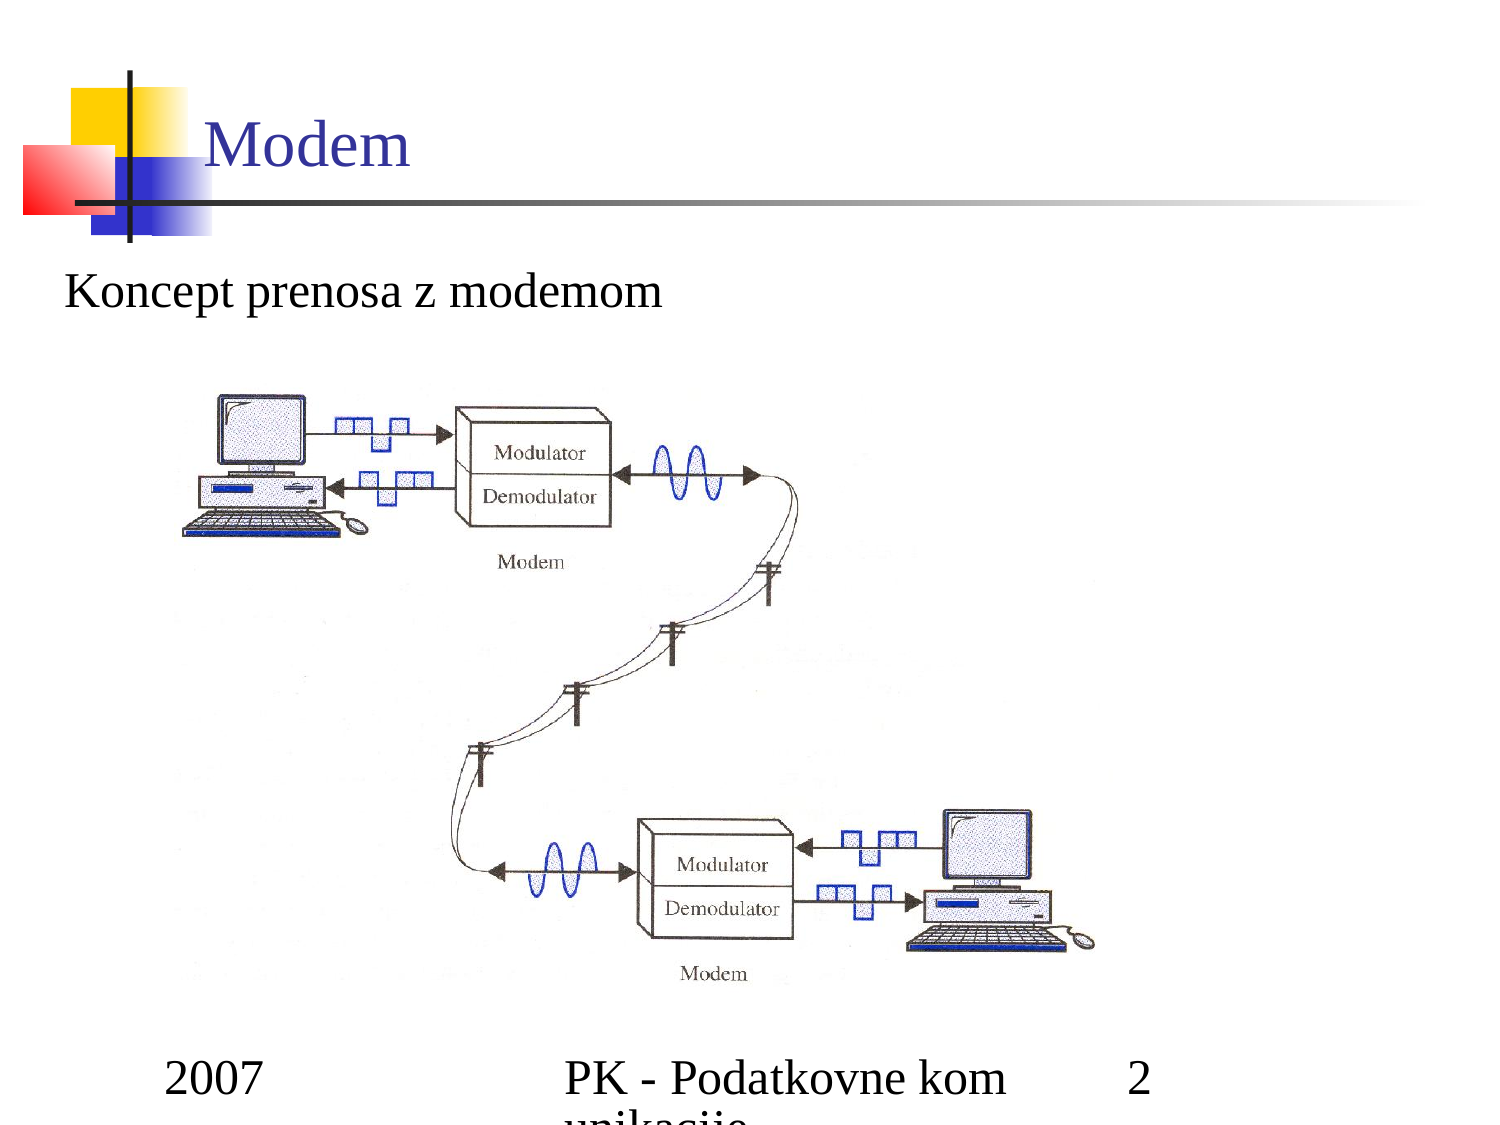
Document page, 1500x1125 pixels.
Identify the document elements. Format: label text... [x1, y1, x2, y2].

list Koncept prenosa z modemom [50, 249, 1469, 363]
picture [174, 374, 1113, 996]
title Modem [188, 92, 1468, 188]
